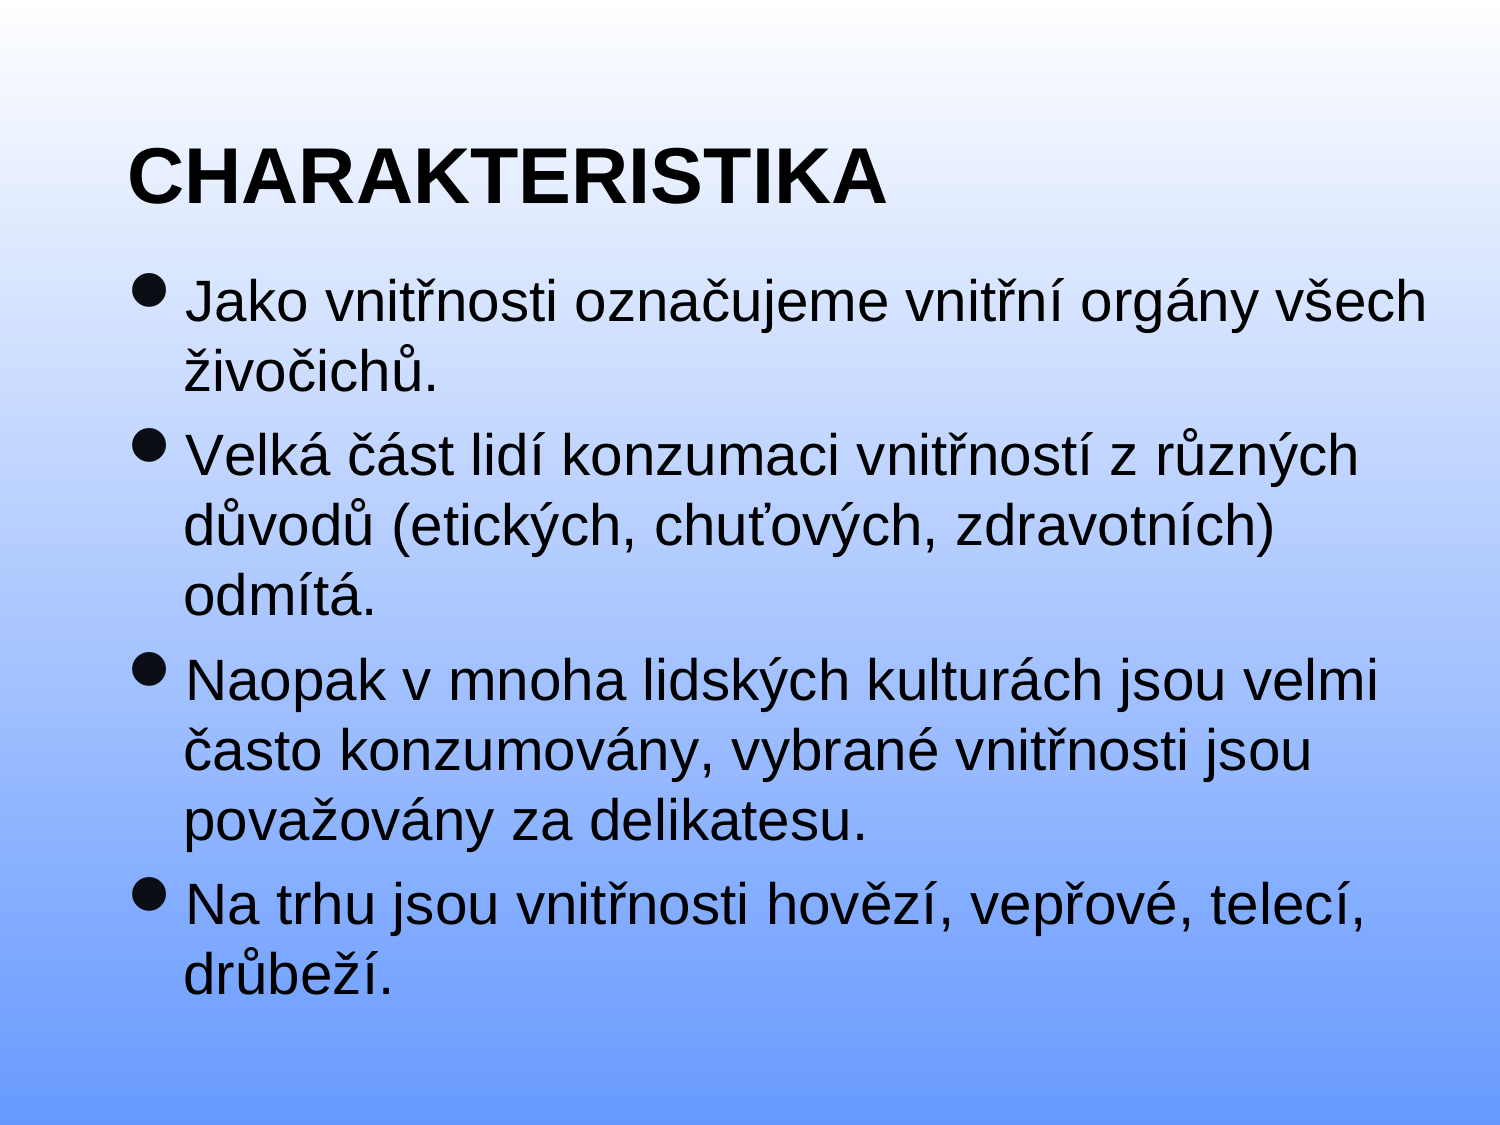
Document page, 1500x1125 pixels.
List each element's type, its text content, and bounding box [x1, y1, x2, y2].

list Jako vnitřnosti označujeme vnitřní orgány všech živočichů. Velká část lidí konzumaci vnitřností z různých důvodů (etických, chuťových, zdravotních) odmítá. Naopak v mnoha lidských kulturách jsou velmi často konzumovány, vybrané vnitřnosti jsou považovány za delikatesu. Na trhu jsou vnitřnosti hovězí, vepřové, telecí, drůbeží. [112, 255, 1463, 1052]
title CHARAKTERISTIKA [112, 78, 1463, 255]
